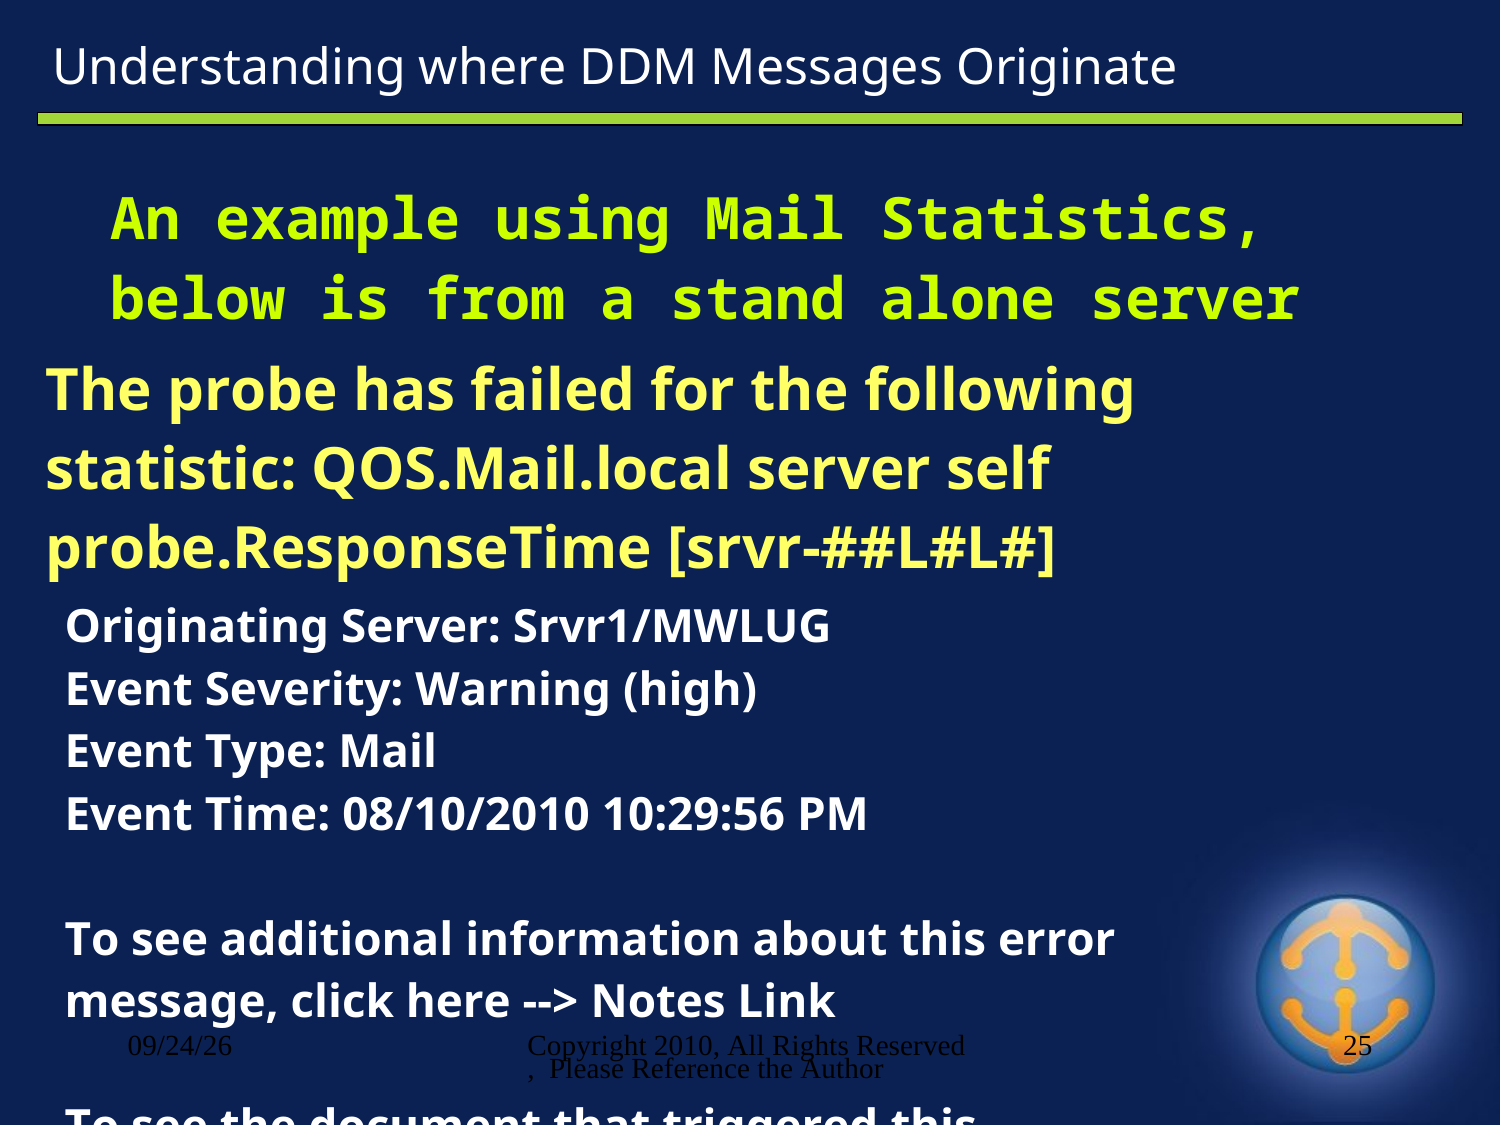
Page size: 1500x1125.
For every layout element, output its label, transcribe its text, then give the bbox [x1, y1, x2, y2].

picture [564, 1117, 576, 1125]
picture [140, 1117, 162, 1125]
picture [793, 1117, 805, 1125]
picture [950, 1117, 960, 1125]
picture [261, 1117, 278, 1125]
picture [356, 1117, 374, 1125]
text_box Understanding where DDM Messages Originate [37, 24, 1363, 96]
text_box An example using Mail Statistics, below is from a stand alone server [95, 170, 1365, 319]
picture [110, 1117, 137, 1125]
text_box The probe has failed for the following statistic: QOS.Mail.local server self probe.ResponseTime [srvr-##L#L#] [45, 347, 1386, 548]
picture [532, 1117, 557, 1125]
picture [712, 1117, 723, 1125]
picture [172, 1117, 190, 1125]
picture [694, 1117, 706, 1125]
picture [813, 1117, 831, 1125]
picture [375, 1117, 392, 1125]
picture [673, 1117, 686, 1125]
picture [641, 1117, 666, 1125]
picture [288, 1117, 315, 1125]
picture [200, 1117, 223, 1125]
picture [399, 1117, 409, 1125]
picture [230, 1117, 243, 1125]
picture [333, 1117, 346, 1125]
picture [841, 1117, 856, 1125]
picture [874, 1117, 894, 1125]
picture [483, 1117, 495, 1125]
picture [0, 0, 1500, 1125]
picture [901, 1117, 914, 1125]
picture [932, 1117, 944, 1125]
picture [594, 1117, 619, 1125]
picture [513, 1117, 525, 1125]
picture [741, 1117, 752, 1125]
picture [81, 1117, 100, 1125]
picture [622, 1117, 634, 1125]
picture [457, 1117, 473, 1125]
text_box Originating Server: Srvr1/MWLUG Event Severity: Warning (high) Event Type: Mail Event Time: 08/10/2010 10:29:56 PM To see additional information about this error message, click here --> Notes Link To see the document that triggered this notification, click here --> Notes Link [64, 593, 1257, 1117]
text_box [37, 112, 1463, 126]
picture [770, 1117, 783, 1125]
picture [416, 1117, 423, 1125]
